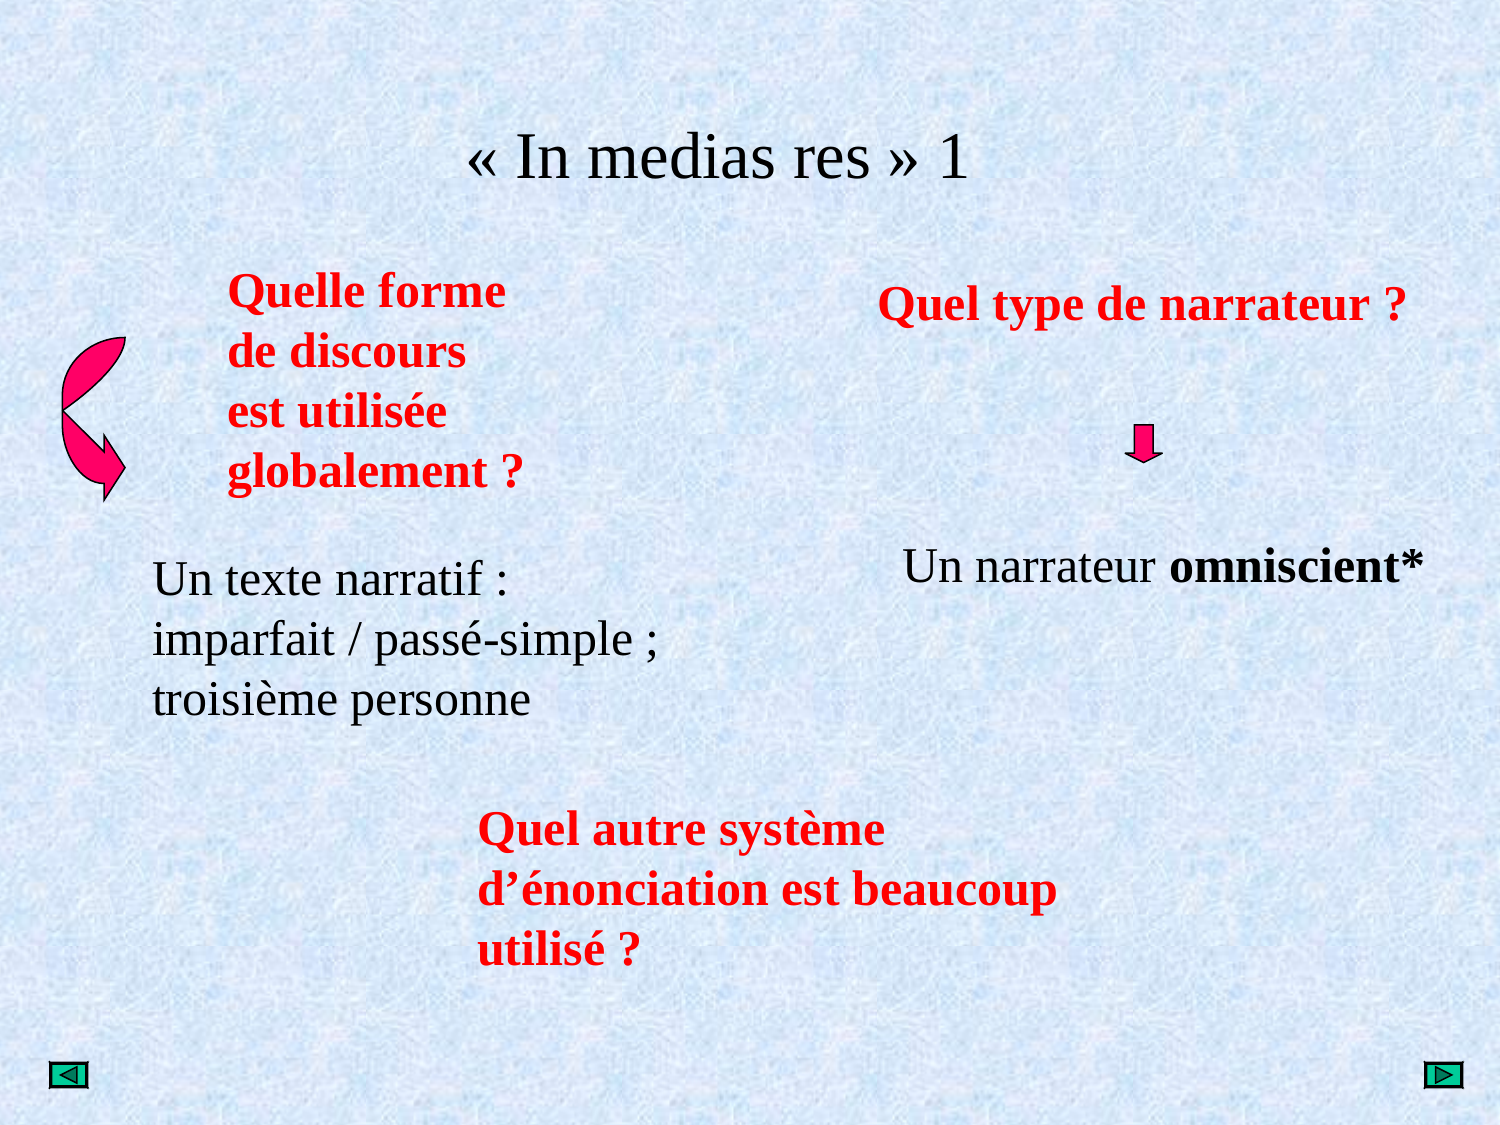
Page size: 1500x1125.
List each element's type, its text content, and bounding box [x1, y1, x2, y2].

text_box Un narrateur omniscient* [887, 524, 1450, 601]
picture [0, 0, 1500, 1125]
text_box Quel type de narrateur ? [862, 262, 1426, 338]
title « In medias res » 1 [412, 87, 1026, 226]
text_box Quelle forme de discours est utilisée globalement ? [212, 249, 550, 506]
text_box [1426, 1062, 1463, 1088]
text_box [62, 337, 126, 501]
text_box Quel autre système d’énonciation est beaucoup utilisé ? [462, 787, 1175, 983]
text_box [1124, 424, 1163, 463]
text_box [51, 1062, 88, 1088]
text_box Un texte narratif : imparfait / passé-simple ; troisième personne [137, 537, 713, 733]
